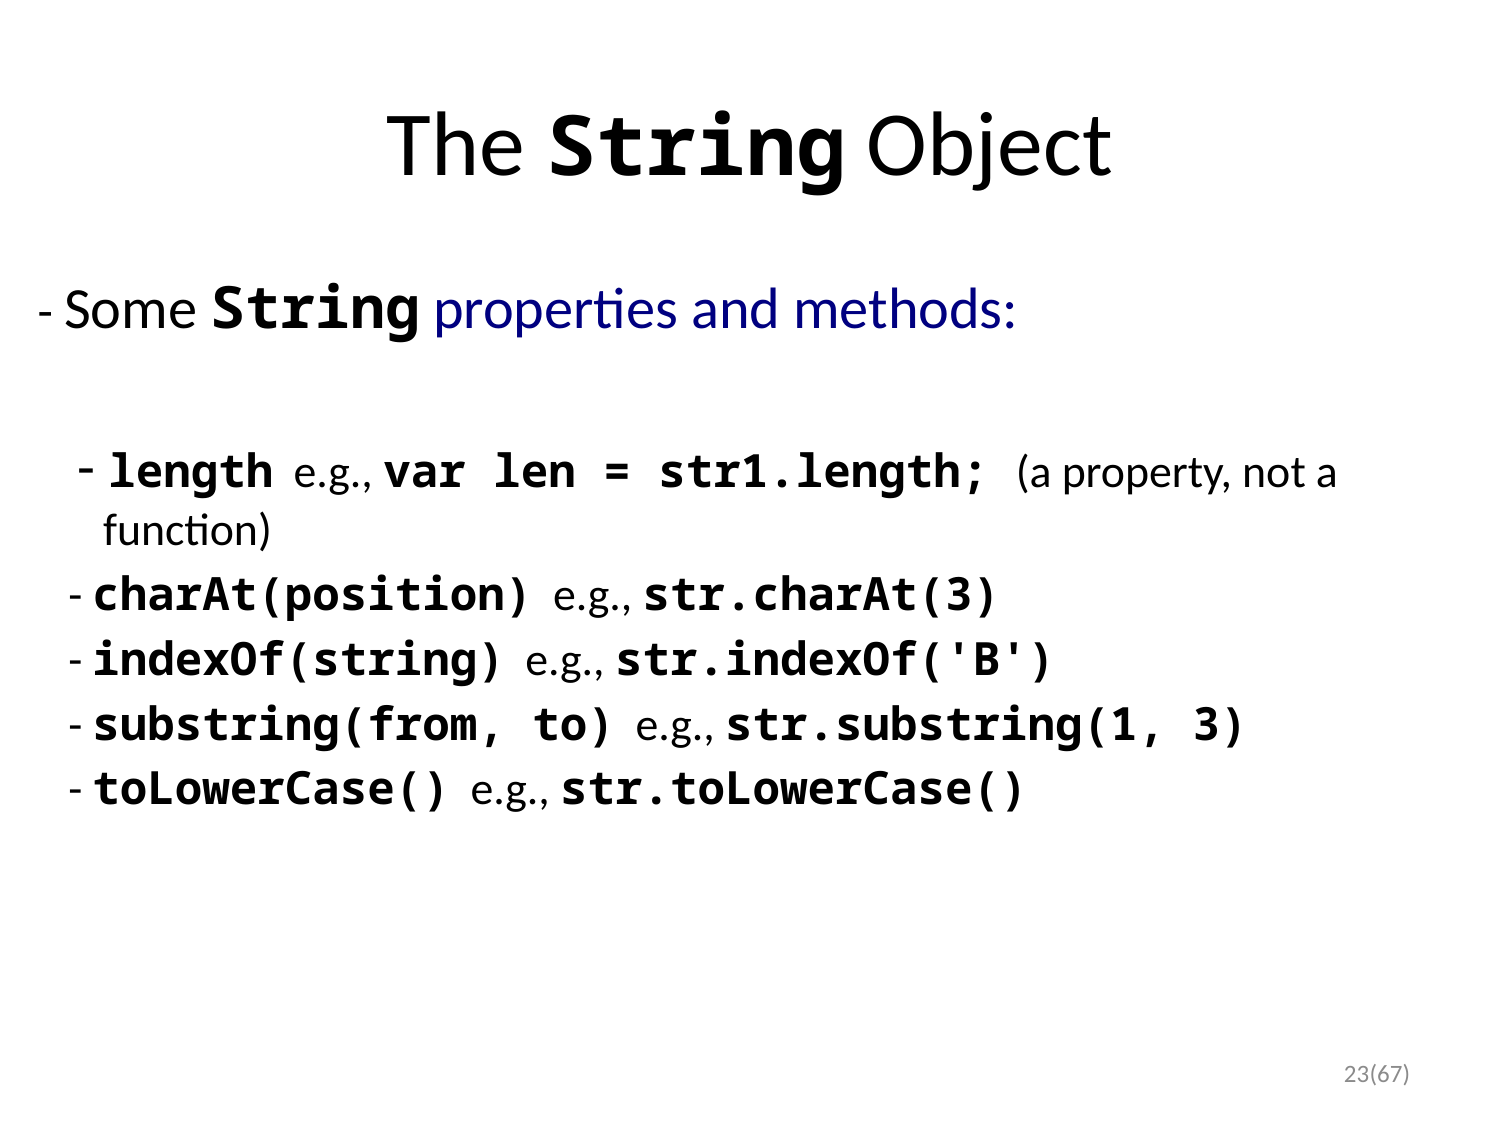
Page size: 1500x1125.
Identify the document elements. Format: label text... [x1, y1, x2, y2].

list - Some String properties and methods: - length e.g., var len = str1.length; (a property, not a function) - charAt(position) e.g., str.charAt(3) - indexOf(string) e.g., str.indexOf('B') - substring(from, to) e.g., str.substring(1, 3) - toLowerCase() e.g., str.toLowerCase() [22, 262, 1478, 1005]
title The String Object [75, 45, 1425, 233]
